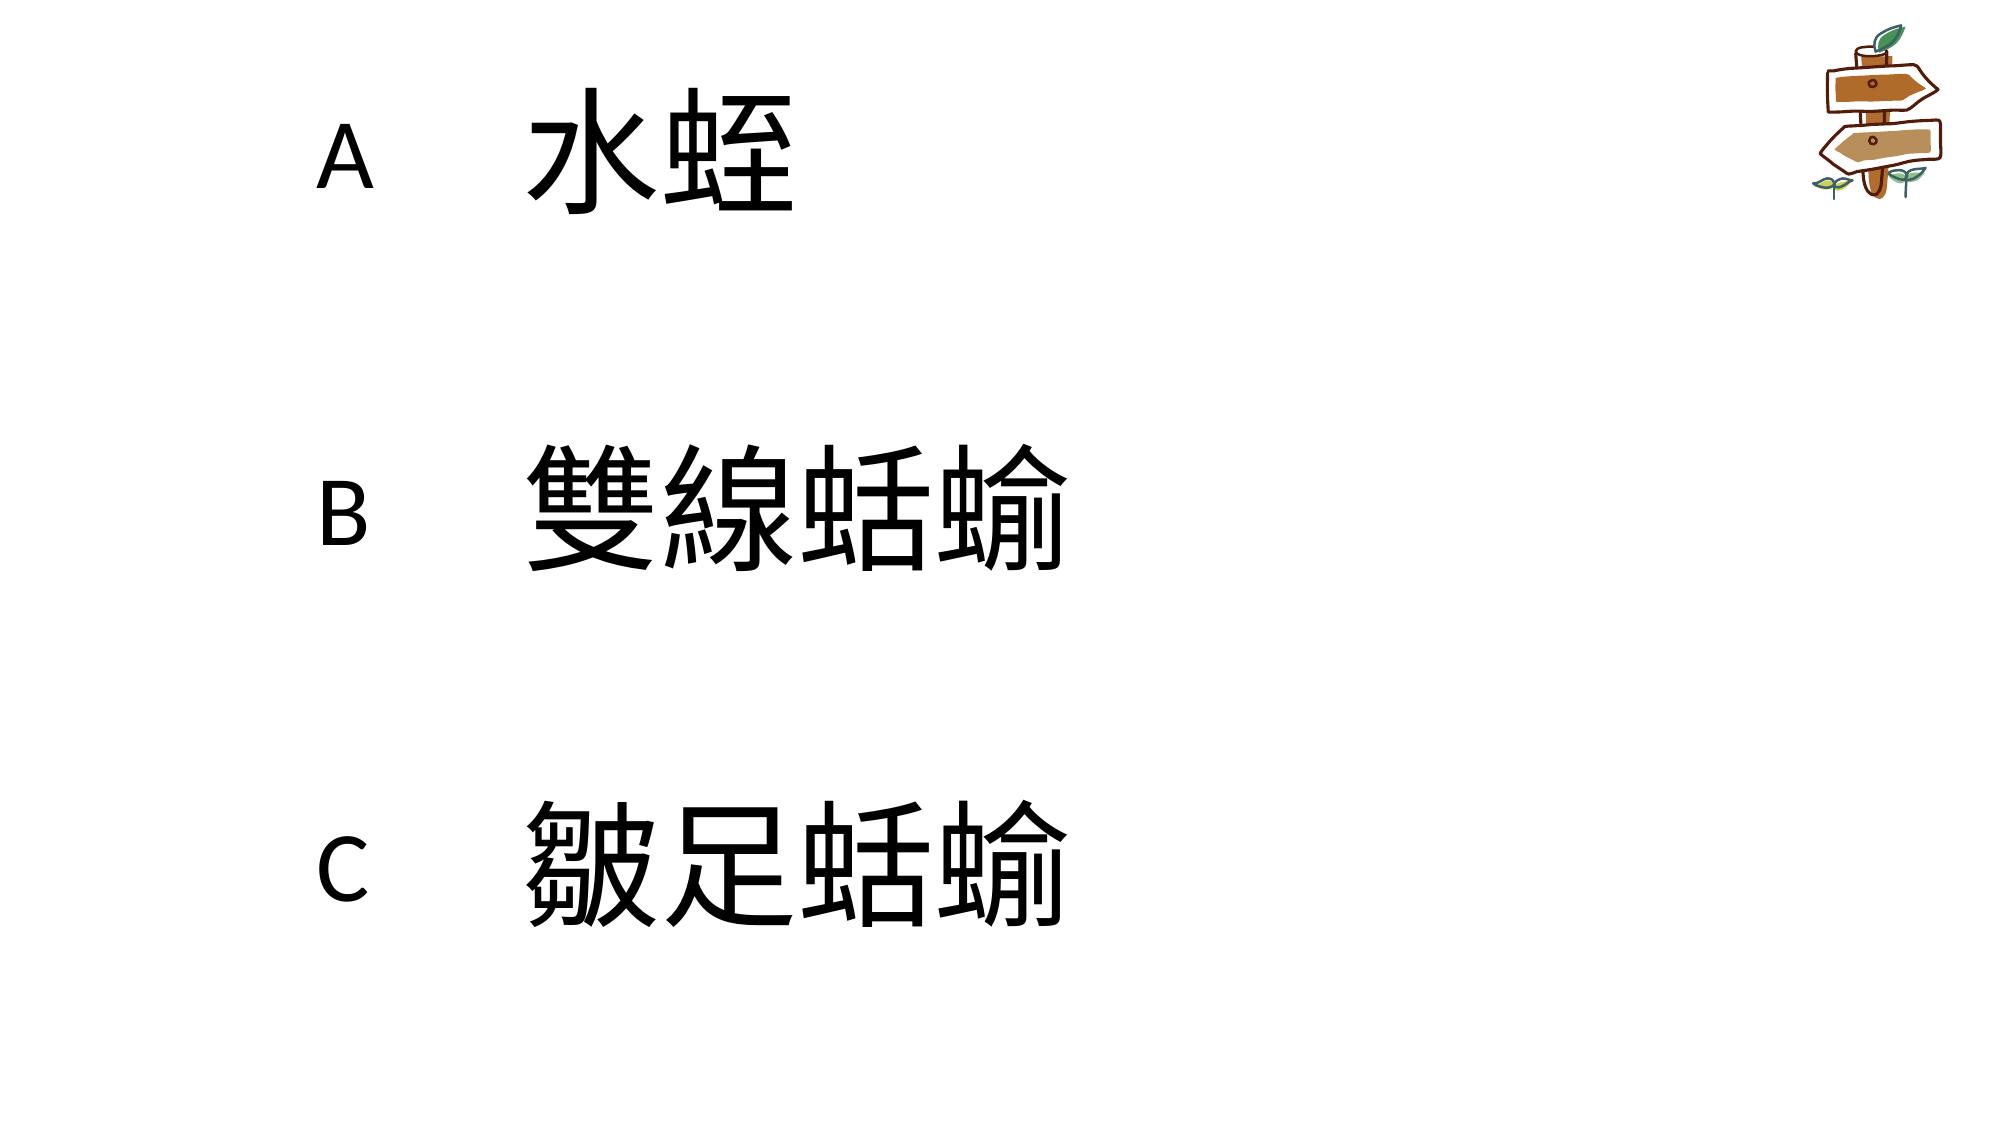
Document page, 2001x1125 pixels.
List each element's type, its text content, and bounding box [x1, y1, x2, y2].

text_box 雙線蛞蝓 [507, 414, 1123, 597]
text_box 水蛭 [507, 58, 1123, 241]
picture [1811, 24, 1944, 201]
text_box B [301, 437, 380, 574]
text_box A [301, 81, 380, 218]
text_box C [301, 794, 382, 931]
text_box 皺足蛞蝓 [507, 771, 1123, 954]
